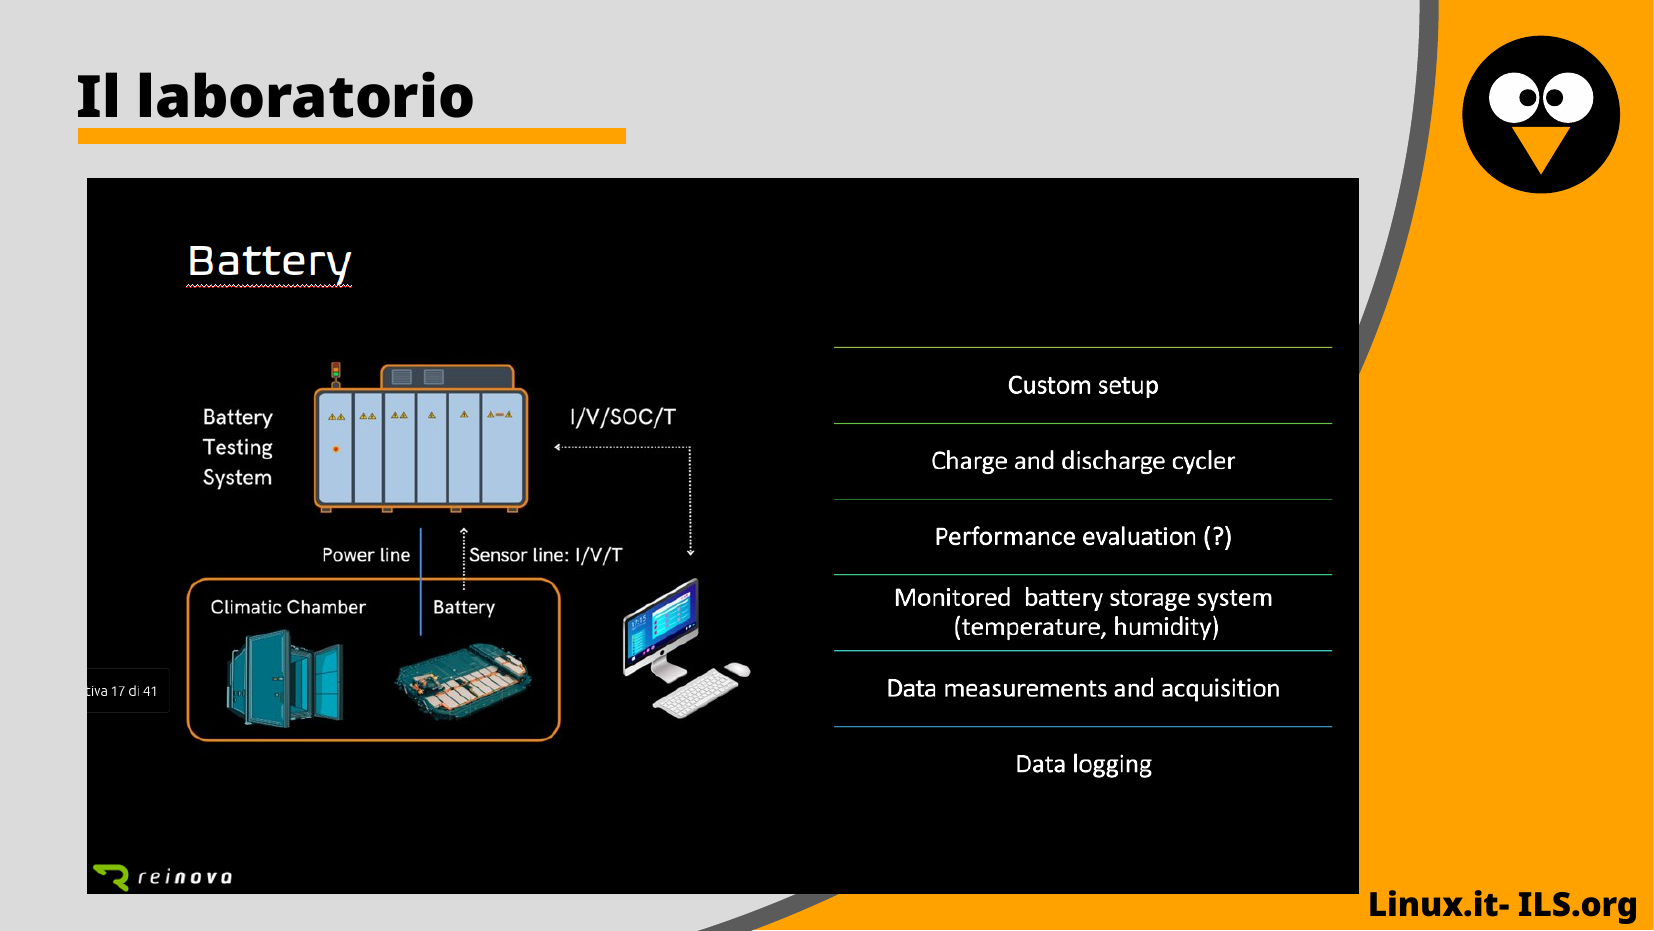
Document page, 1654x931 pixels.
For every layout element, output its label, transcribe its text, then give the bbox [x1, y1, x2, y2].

text_box Linux.it- ILS.org [1346, 873, 1654, 927]
picture [87, 178, 1359, 894]
title Il laboratorio [76, 28, 1264, 161]
